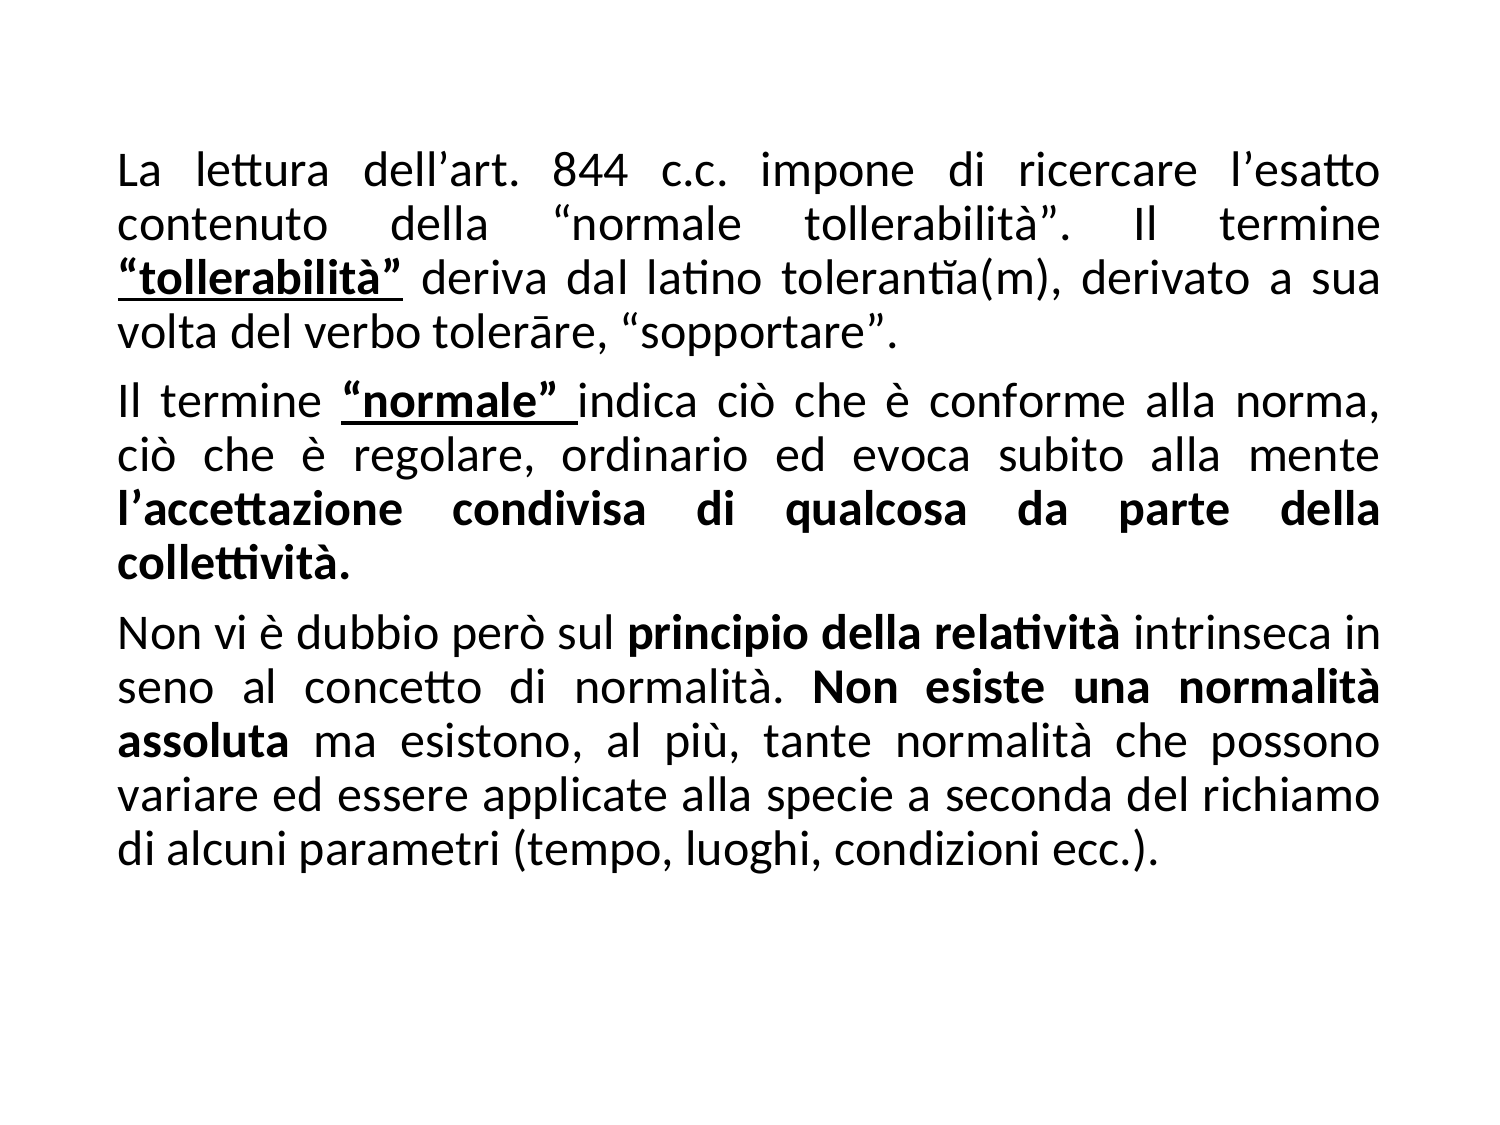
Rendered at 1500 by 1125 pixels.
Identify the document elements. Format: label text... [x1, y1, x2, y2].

list La lettura dell’art. 844 c.c. impone di ricercare l’esatto contenuto della “normale tollerabilità”. Il termine “tollerabilità” deriva dal latino tolerantĭa(m), derivato a sua volta del verbo tolerāre, “sopportare”. Il termine “normale” indica ciò che è conforme alla norma, ciò che è regolare, ordinario ed evoca subito alla mente l’accettazione condivisa di qualcosa da parte della collettività. Non vi è dubbio però sul principio della relatività intrinseca in seno al concetto di normalità. Non esiste una normalità assoluta ma esistono, al più, tante normalità che possono variare ed essere applicate alla specie a seconda del richiamo di alcuni parametri (tempo, luoghi, condizioni ecc.). [103, 59, 1397, 1052]
